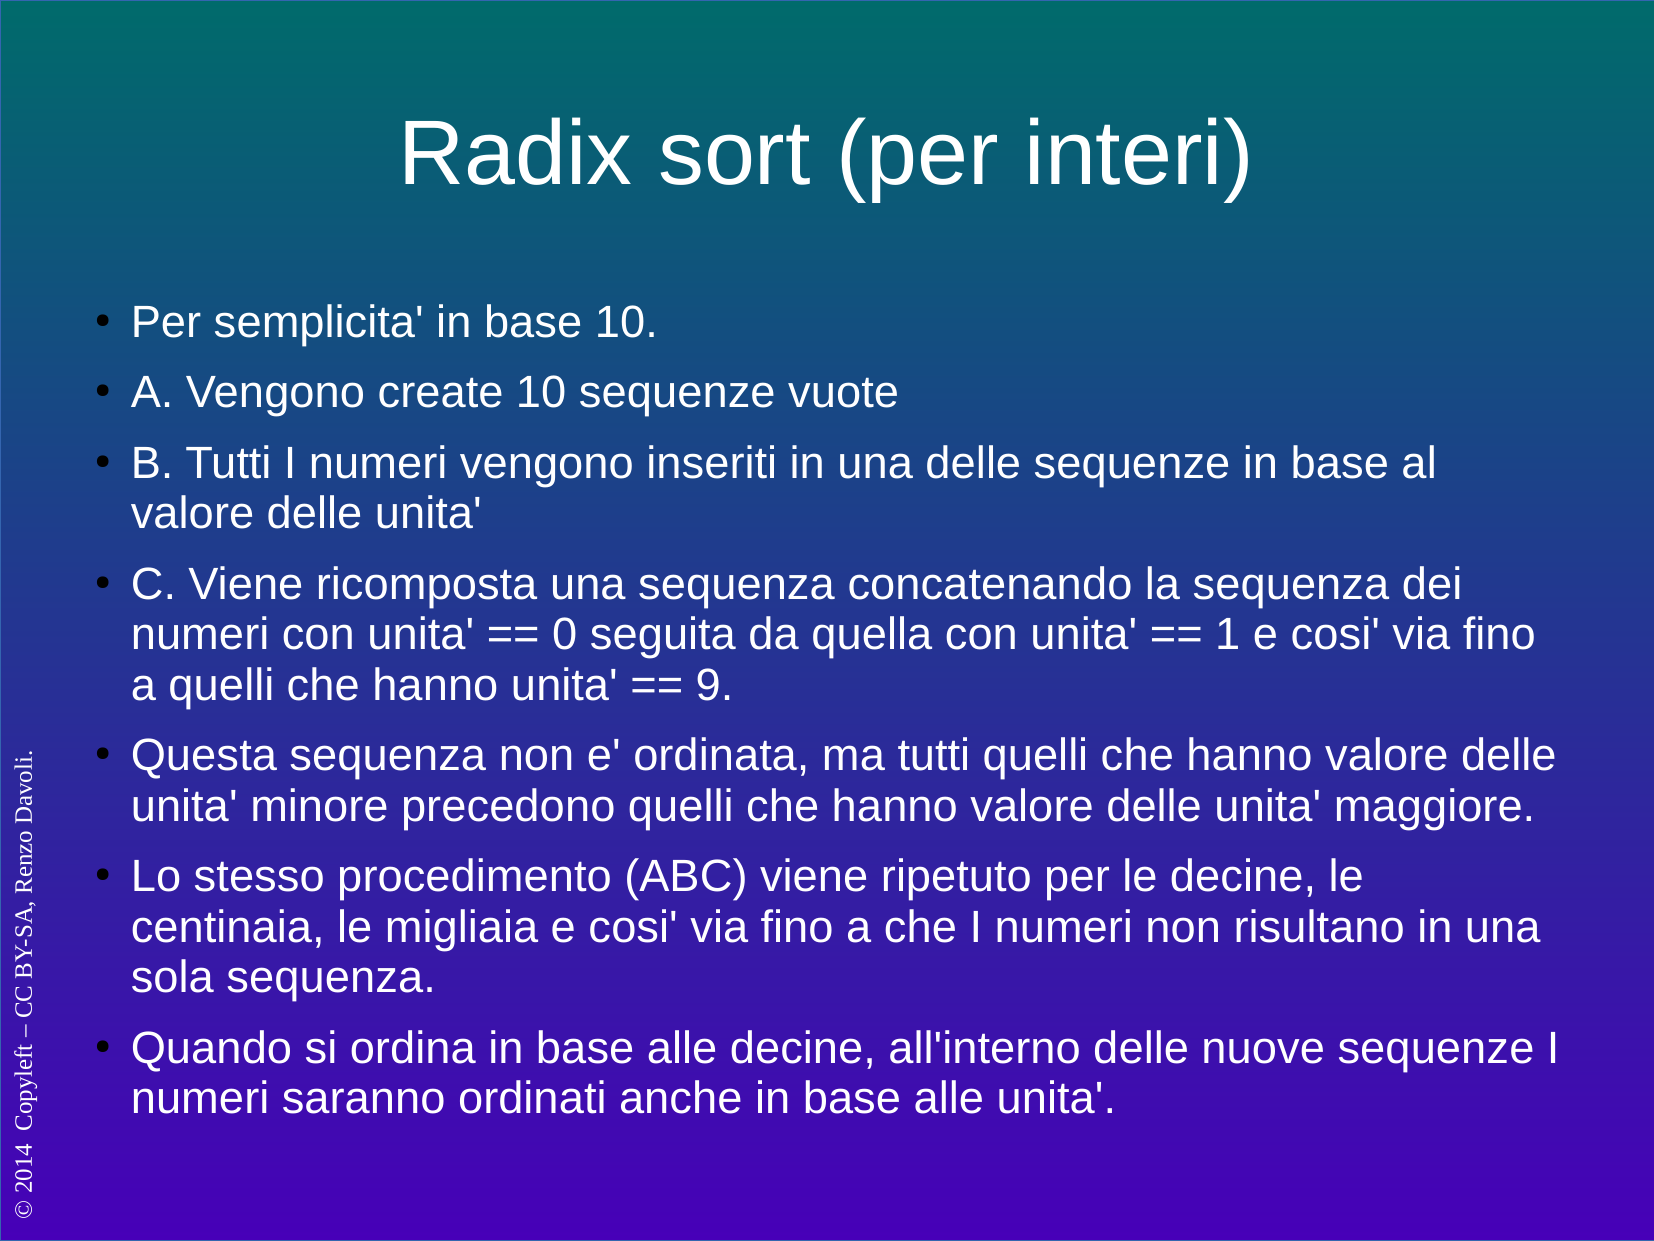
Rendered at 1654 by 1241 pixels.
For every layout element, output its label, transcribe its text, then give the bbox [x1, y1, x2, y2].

title Radix sort (per interi) [82, 49, 1571, 257]
list Per semplicita' in base 10. A. Vengono create 10 sequenze vuote B. Tutti I numeri vengono inseriti in una delle sequenze in base al valore delle unita' C. Viene ricomposta una sequenza concatenando la sequenza dei numeri con unita' == 0 seguita da quella con unita' == 1 e cosi' via fino a quelli che hanno unita' == 9. Questa sequenza non e' ordinata, ma tutti quelli che hanno valore delle unita' minore precedono quelli che hanno valore delle unita' maggiore. Lo stesso procedimento (ABC) viene ripetuto per le decine, le centinaia, le migliaia e cosi' via fino a che I numeri non risultano in una sola sequenza. Quando si ordina in base alle decine, all'interno delle nuove sequenze I numeri saranno ordinati anche in base alle unita'. [82, 296, 1571, 1141]
